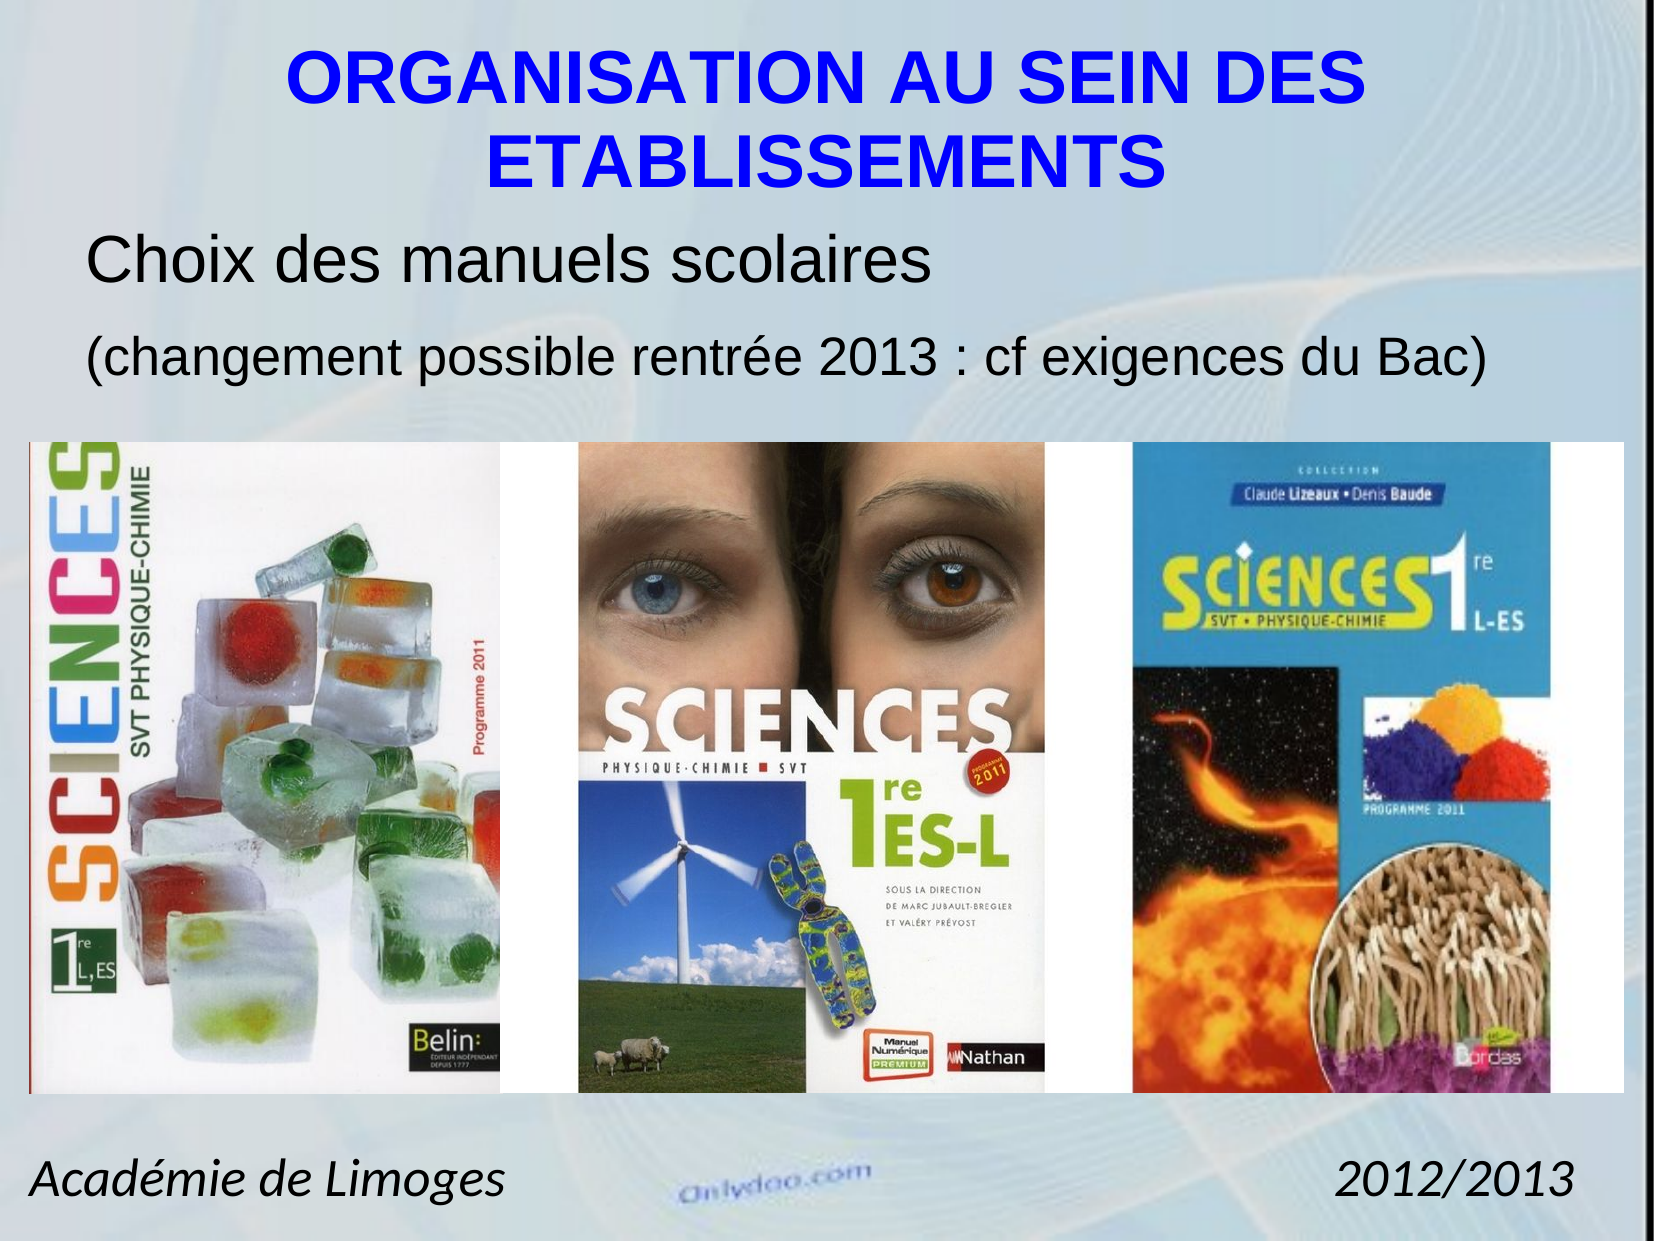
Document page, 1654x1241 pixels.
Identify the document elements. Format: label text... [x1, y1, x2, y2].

text_box Académie de Limoges 2012/2013 [29, 1122, 1624, 1227]
text_box ORGANISATION AU SEIN DES ETABLISSEMENTS [0, 0, 1654, 266]
text_box Choix des manuels scolaires (changement possible rentrée 2013 : cf exigences du Bac) [67, 266, 1556, 442]
picture [0, 266, 1654, 1241]
